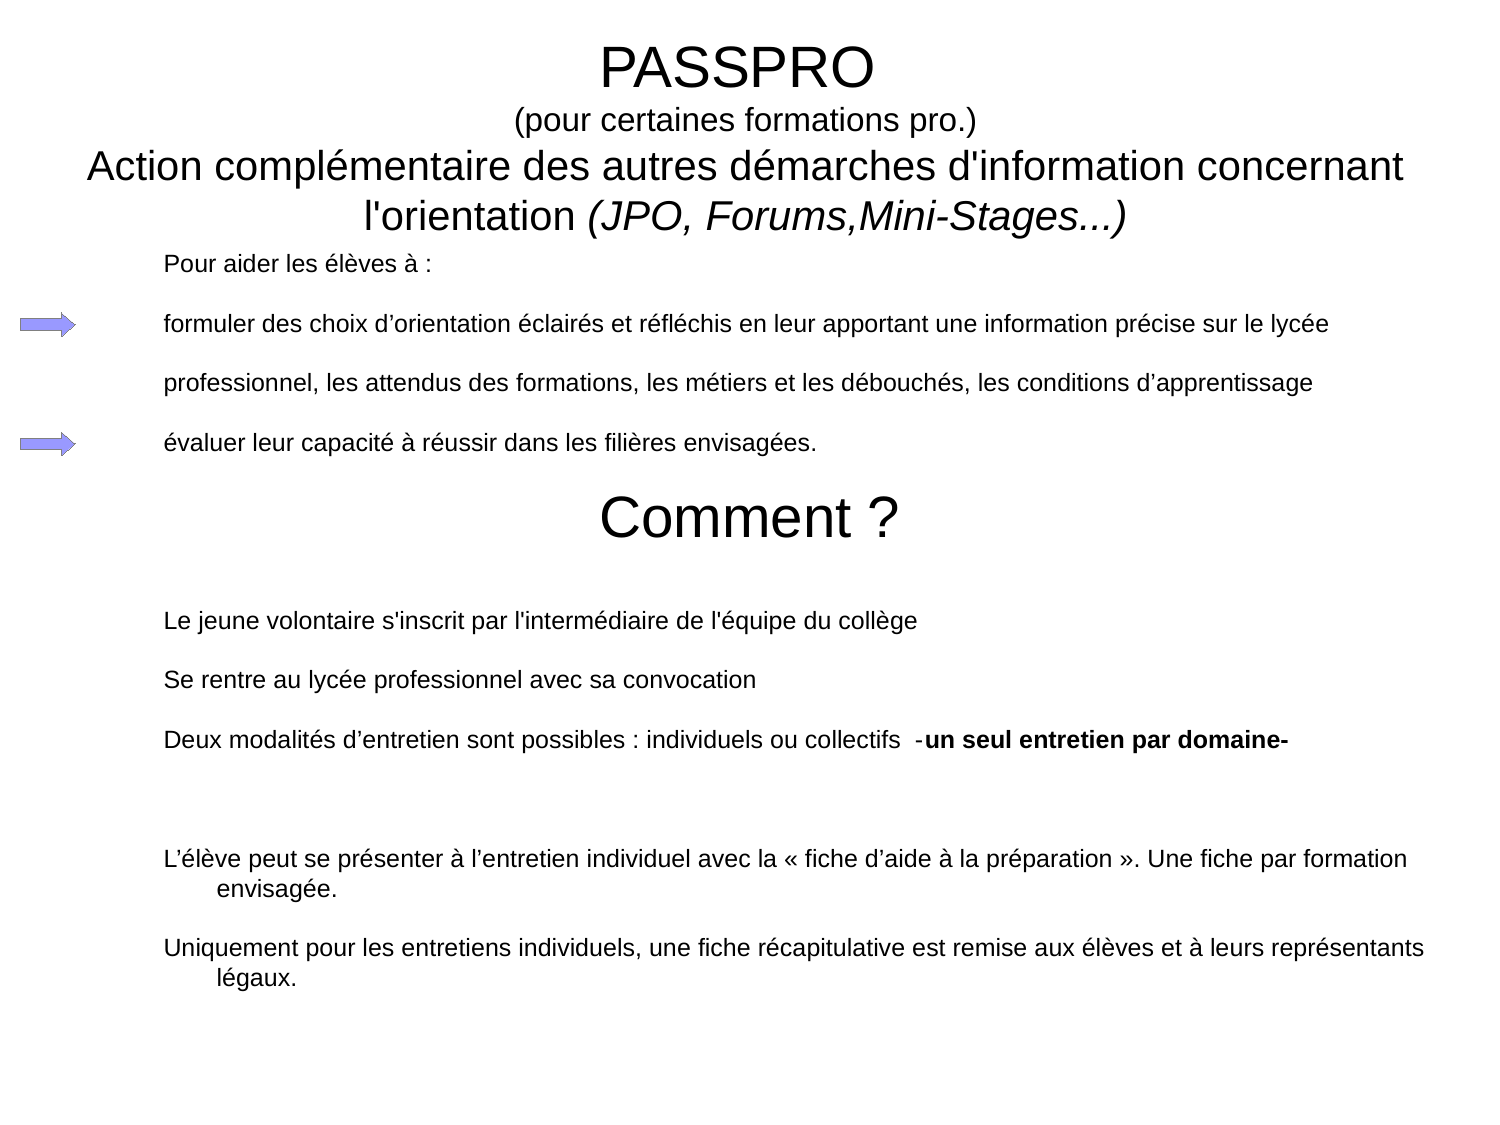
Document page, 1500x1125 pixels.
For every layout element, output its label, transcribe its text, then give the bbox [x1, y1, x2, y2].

text_box [20, 432, 76, 456]
text_box [20, 312, 76, 337]
title PASSPRO (pour certaines formations pro.) Action complémentaire des autres démarches d'information concernant l'orientation (JPO, Forums,Mini-Stages...) [70, 28, 1421, 225]
list Pour aider les élèves à : formuler des choix d’orientation éclairés et réfléchis en leur apportant une information précise sur le lycée professionnel, les attendus des formations, les métiers et les débouchés, les conditions d’apprentissage évaluer leur capacité à réussir dans les filières envisagées. Le jeune volontaire s'inscrit par l'intermédiaire de l'équipe du collège Se rentre au lycée professionnel avec sa convocation Deux modalités d’entretien sont possibles : individuels ou collectifs -un seul entretien par domaine- L’élève peut se présenter à l’entretien individuel avec la « fiche d’aide à la préparation ». Une fiche par formation envisagée. Uniquement pour les entretiens individuels, une fiche récapitulative est remise aux élèves et à leurs représentants légaux. [75, 248, 1464, 1024]
title Comment ? [75, 472, 1425, 556]
